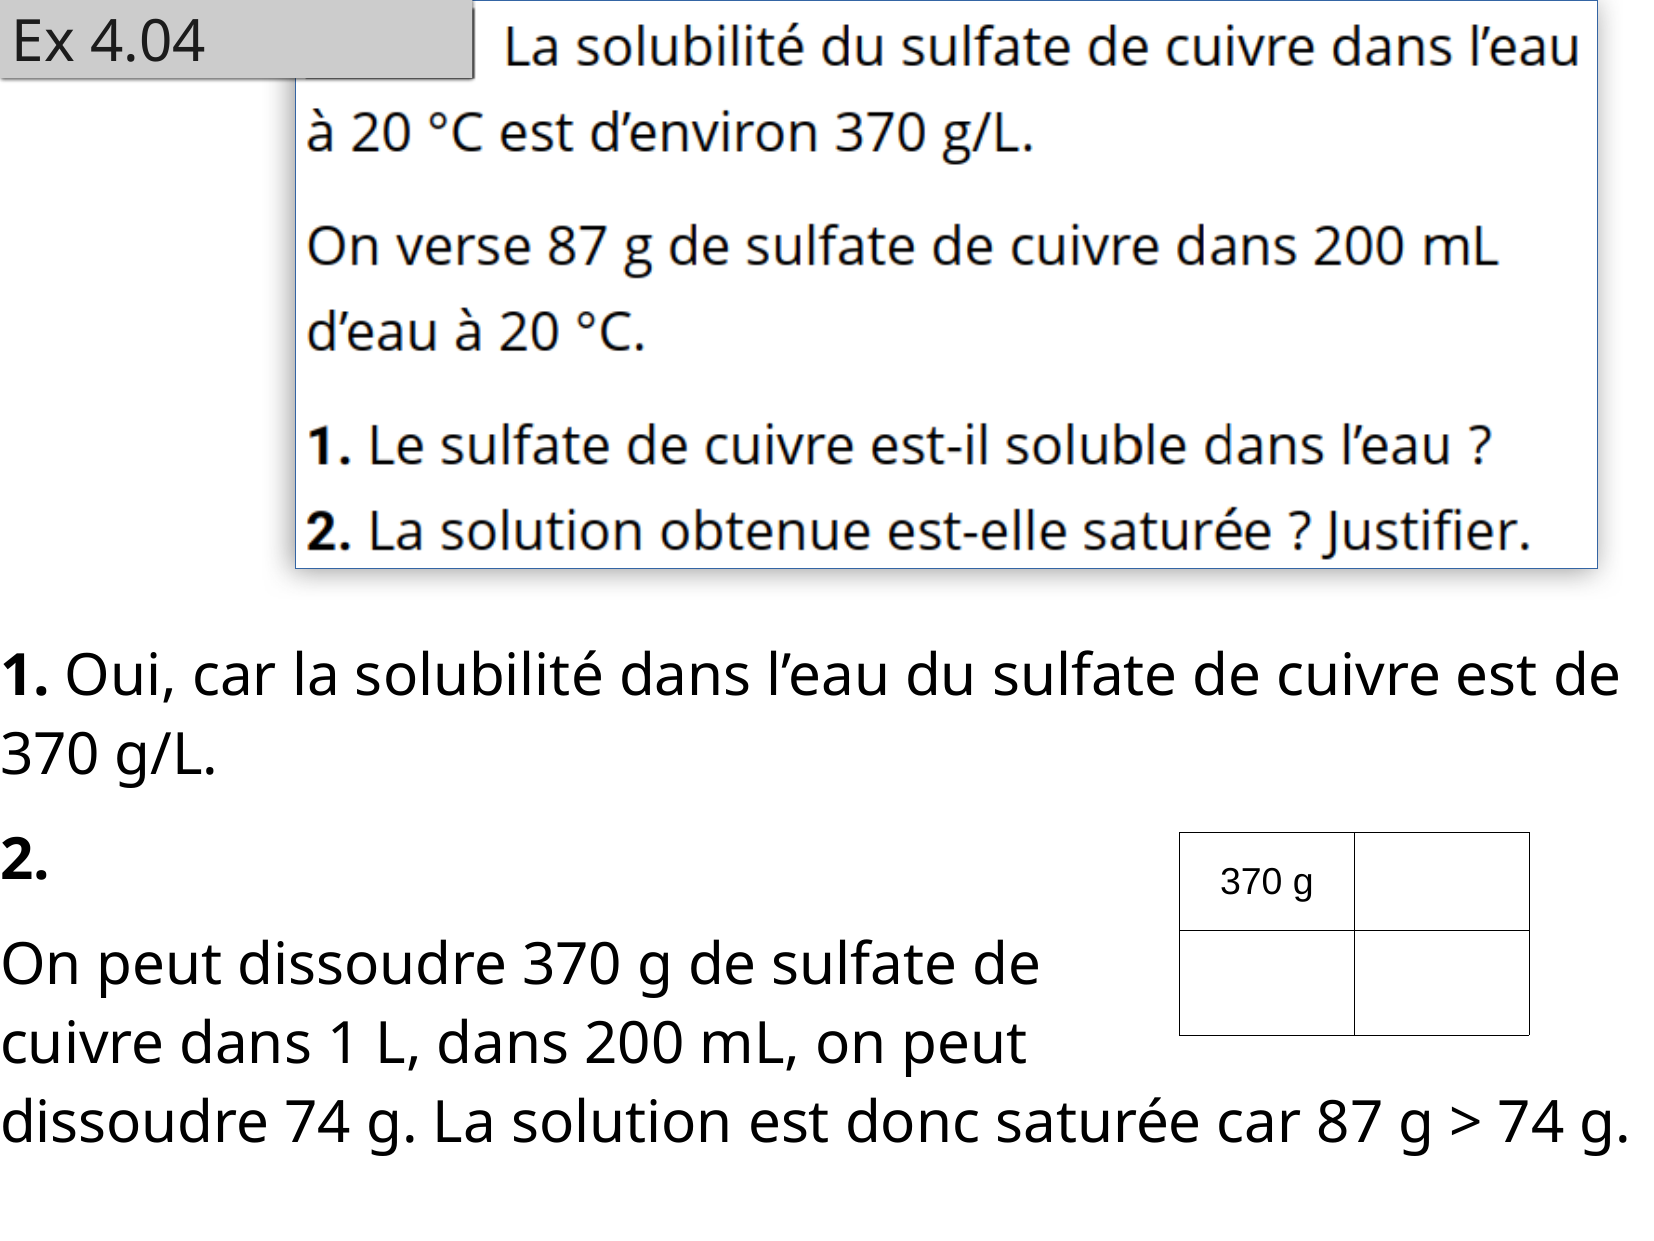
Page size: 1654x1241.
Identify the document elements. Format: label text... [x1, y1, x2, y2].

table_cell [1180, 931, 1354, 1035]
table_cell [1355, 931, 1529, 1035]
title Ex 4.04 [0, 0, 473, 78]
picture [473, 0, 1598, 78]
list 1. Oui, car la solubilité dans l’eau du sulfate de cuivre est de 370 g/L. 2. On peut dissoudre 370 g de sulfate de cuivre dans 1 L, dans 200 mL, on peut dissoudre 74 g. La solution est donc saturée car 87 g > 74 g. [0, 78, 1654, 1241]
table_header [1355, 833, 1529, 930]
table_header 370 g [1180, 833, 1354, 930]
